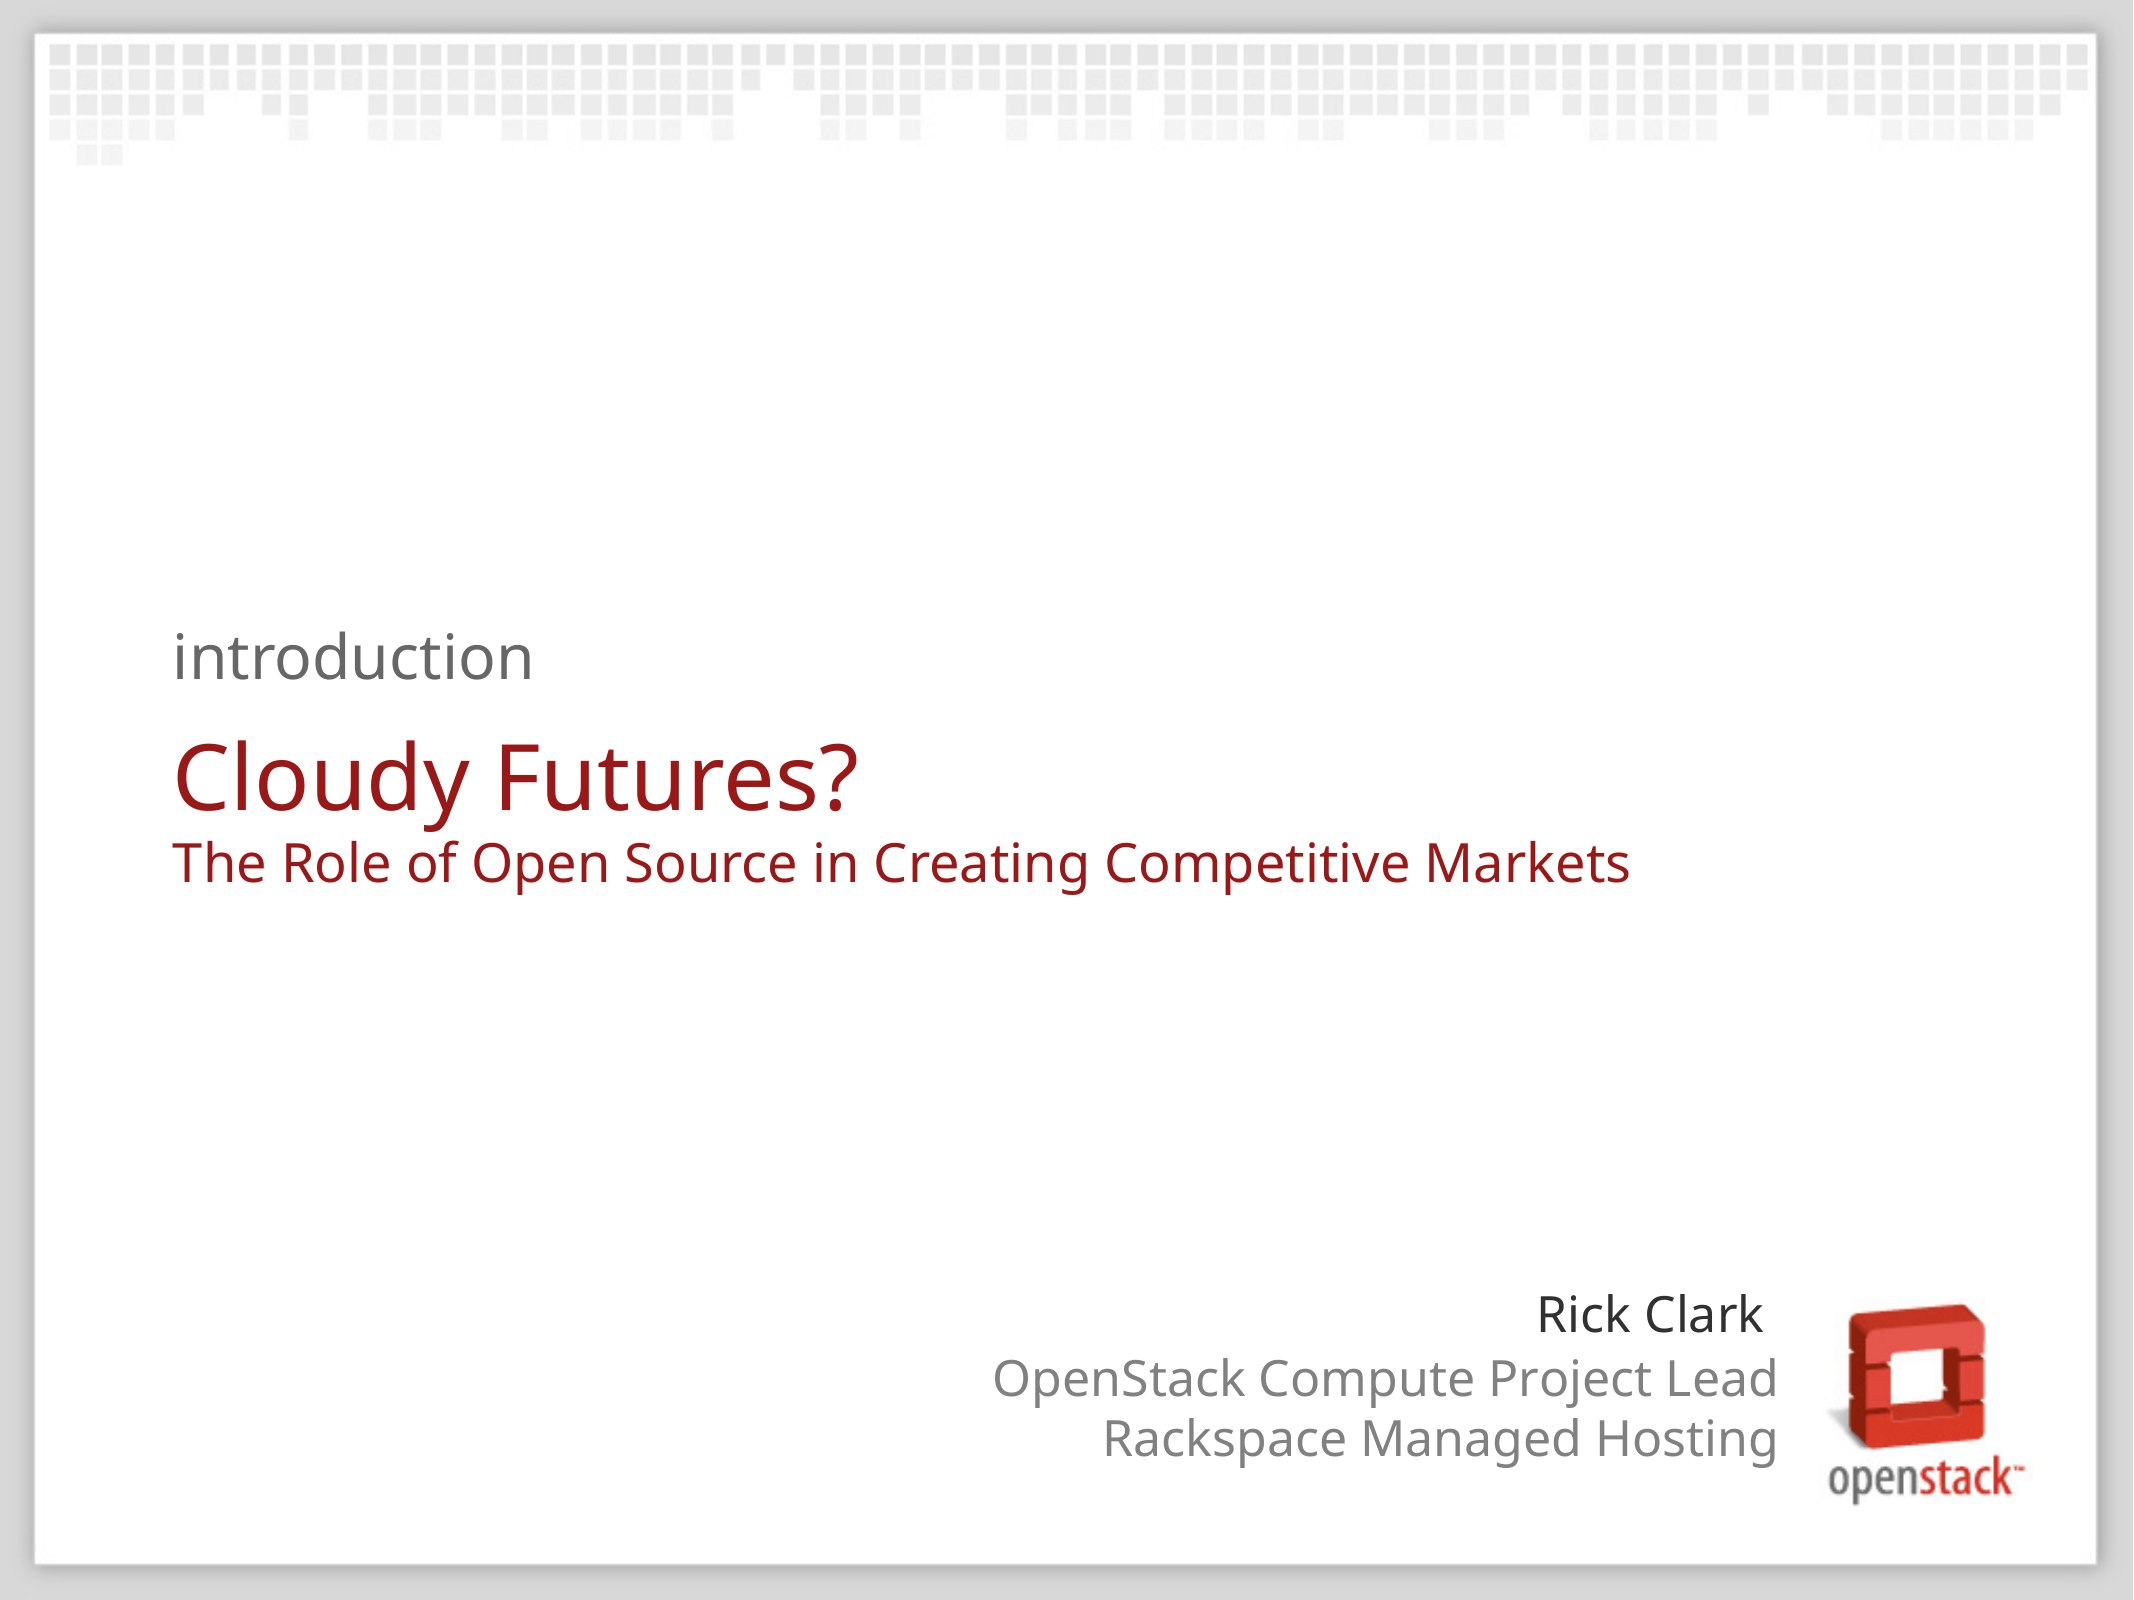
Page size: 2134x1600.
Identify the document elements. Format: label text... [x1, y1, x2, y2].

text_box OpenStack Compute Project Lead Rackspace Managed Hosting [164, 1349, 1780, 1463]
picture [0, 0, 2134, 1600]
list introduction [164, 514, 1969, 700]
title Cloudy Futures? The Role of Open Source in Creating Competitive Markets [164, 710, 1969, 1269]
text_box Rick Clark [149, 1275, 1765, 1351]
